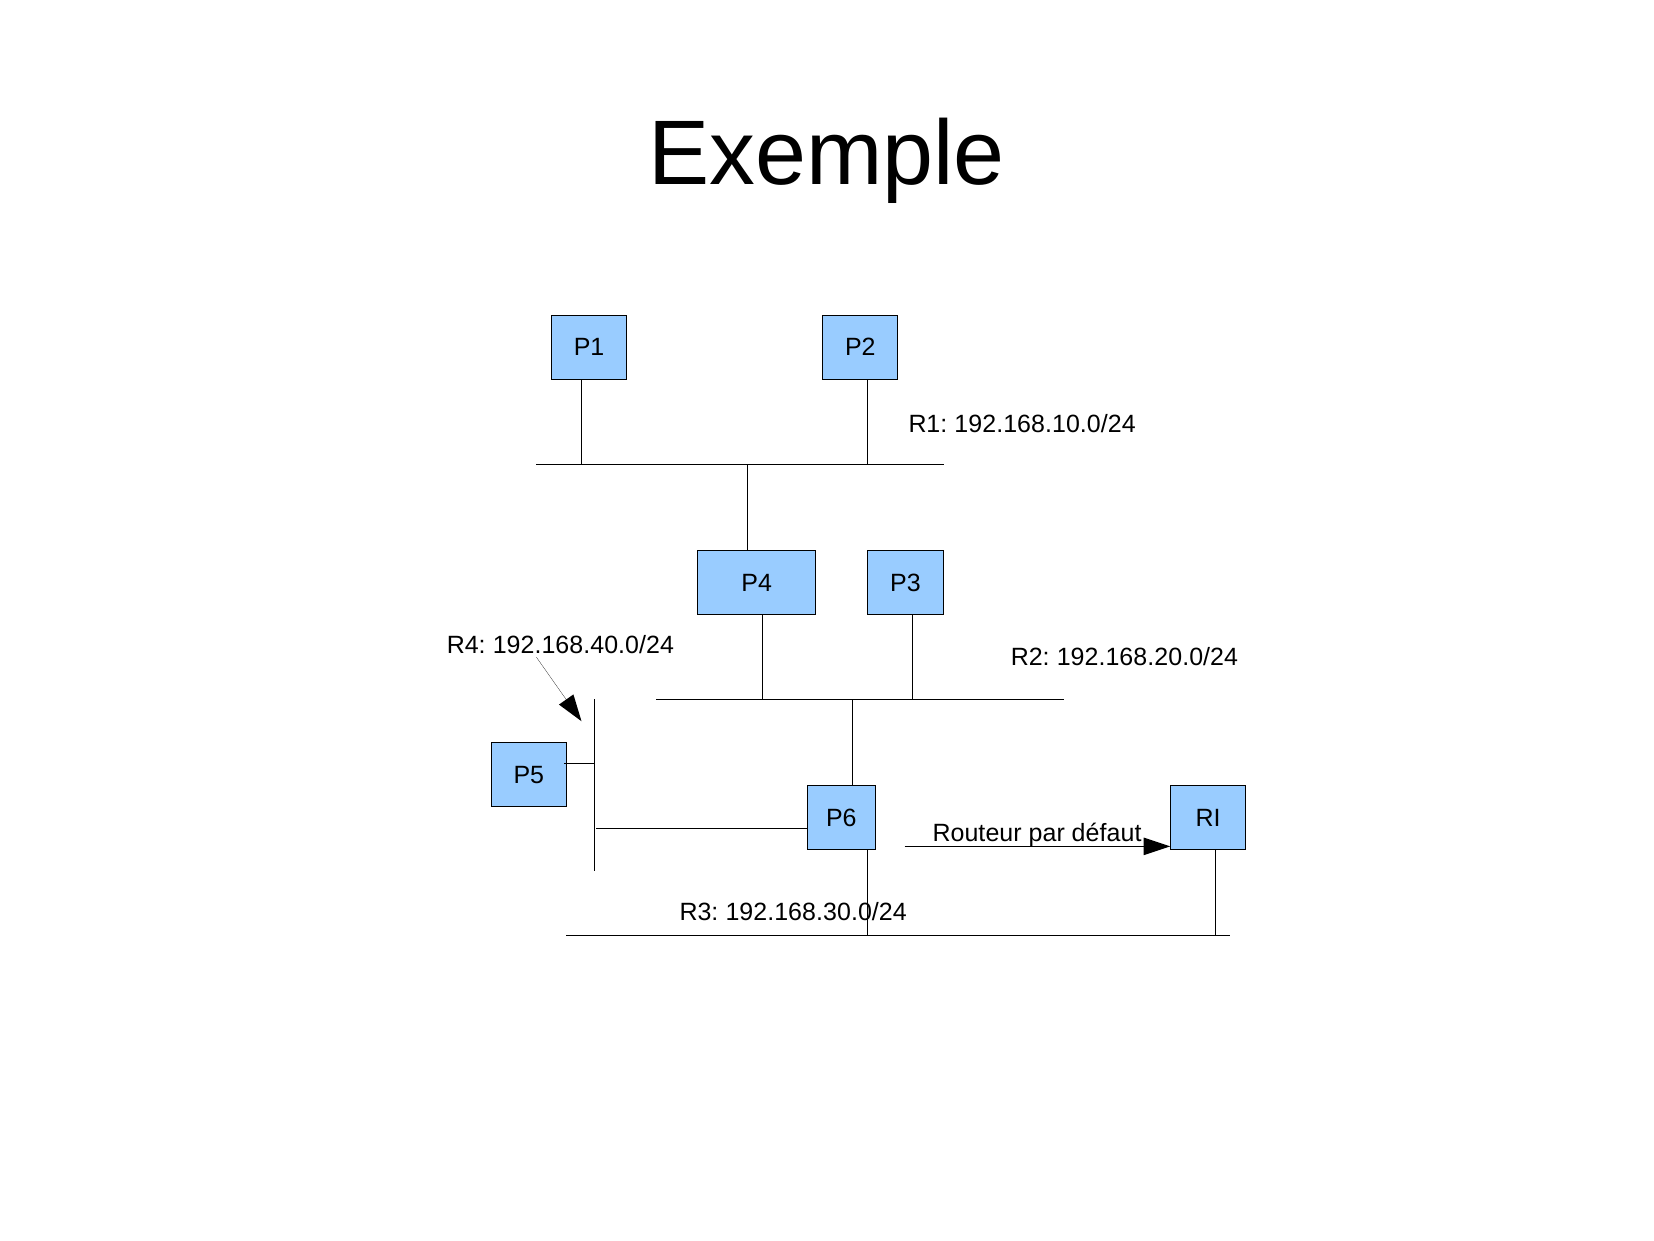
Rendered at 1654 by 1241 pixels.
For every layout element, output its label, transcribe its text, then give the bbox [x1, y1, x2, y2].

text_box P3 [867, 550, 944, 615]
text_box R3: 192.168.30.0/24 [664, 890, 923, 936]
text_box P2 [822, 315, 898, 380]
text_box R4: 192.168.40.0/24 [432, 623, 690, 667]
text_box P5 [491, 742, 567, 807]
text_box R2: 192.168.20.0/24 [996, 635, 1254, 681]
title Exemple [82, 49, 1571, 257]
text_box RI [1170, 785, 1246, 850]
text_box P6 [807, 785, 876, 850]
text_box P4 [697, 550, 816, 615]
text_box P1 [551, 315, 627, 380]
text_box R1: 192.168.10.0/24 [893, 402, 1152, 447]
